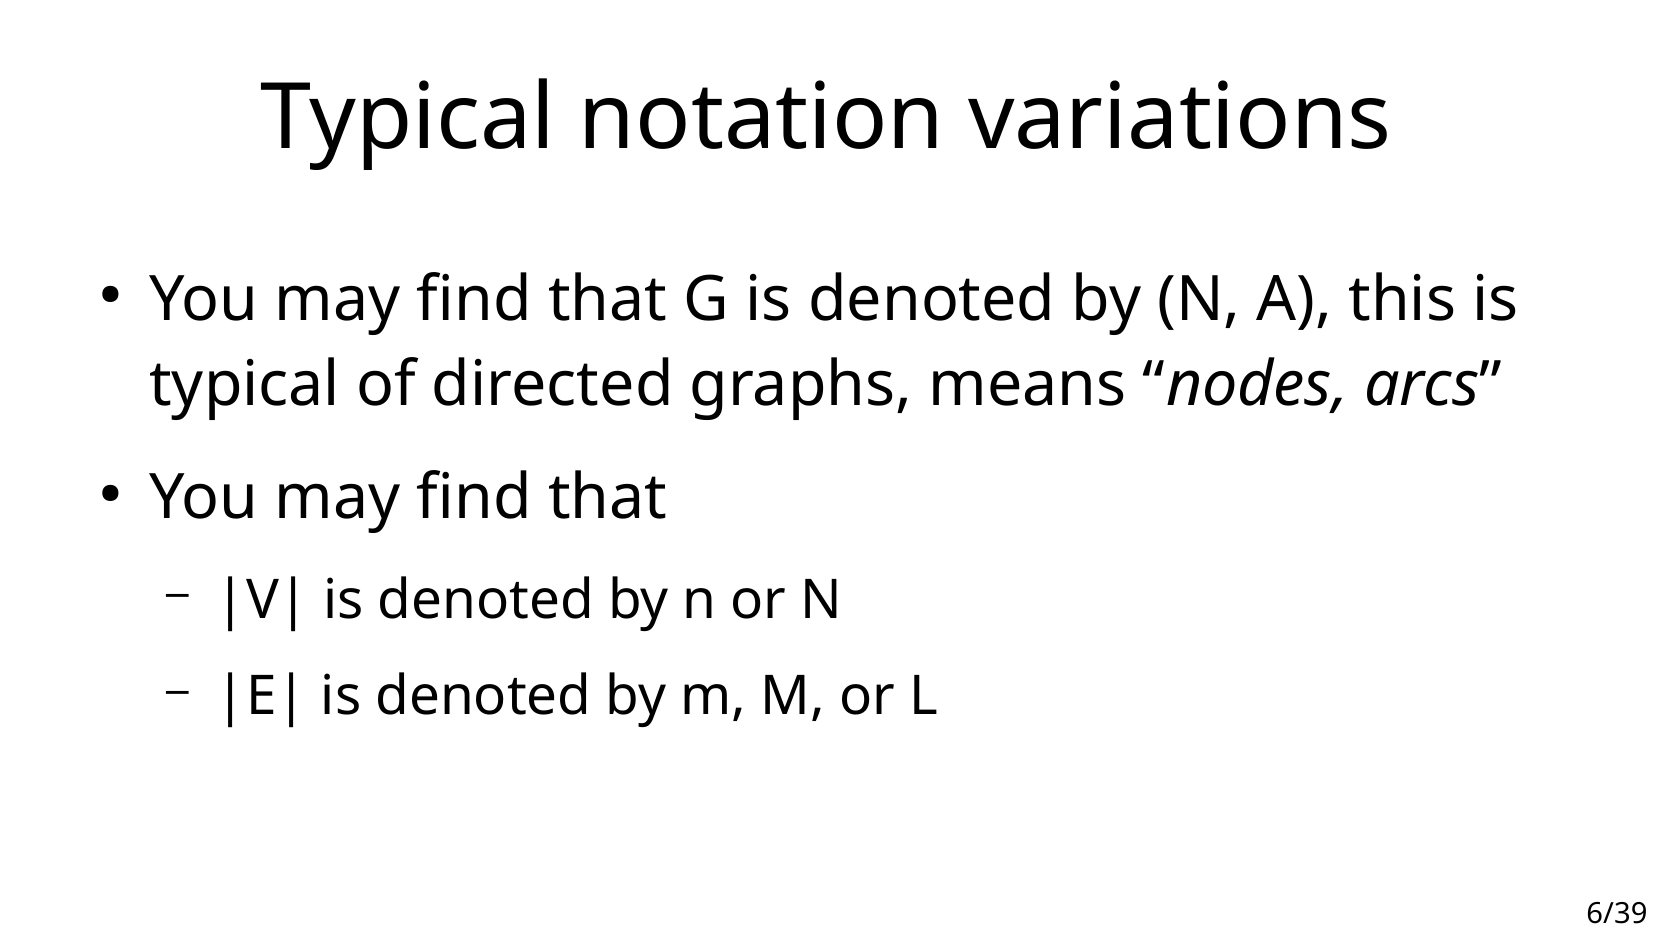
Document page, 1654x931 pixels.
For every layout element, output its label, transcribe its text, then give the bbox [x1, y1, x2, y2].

list You may find that G is denoted by (N, A), this is typical of directed graphs, means “nodes, arcs” You may find that |V| is denoted by n or N |E| is denoted by m, M, or L [82, 253, 1571, 793]
title Typical notation variations [82, 1, 1571, 226]
